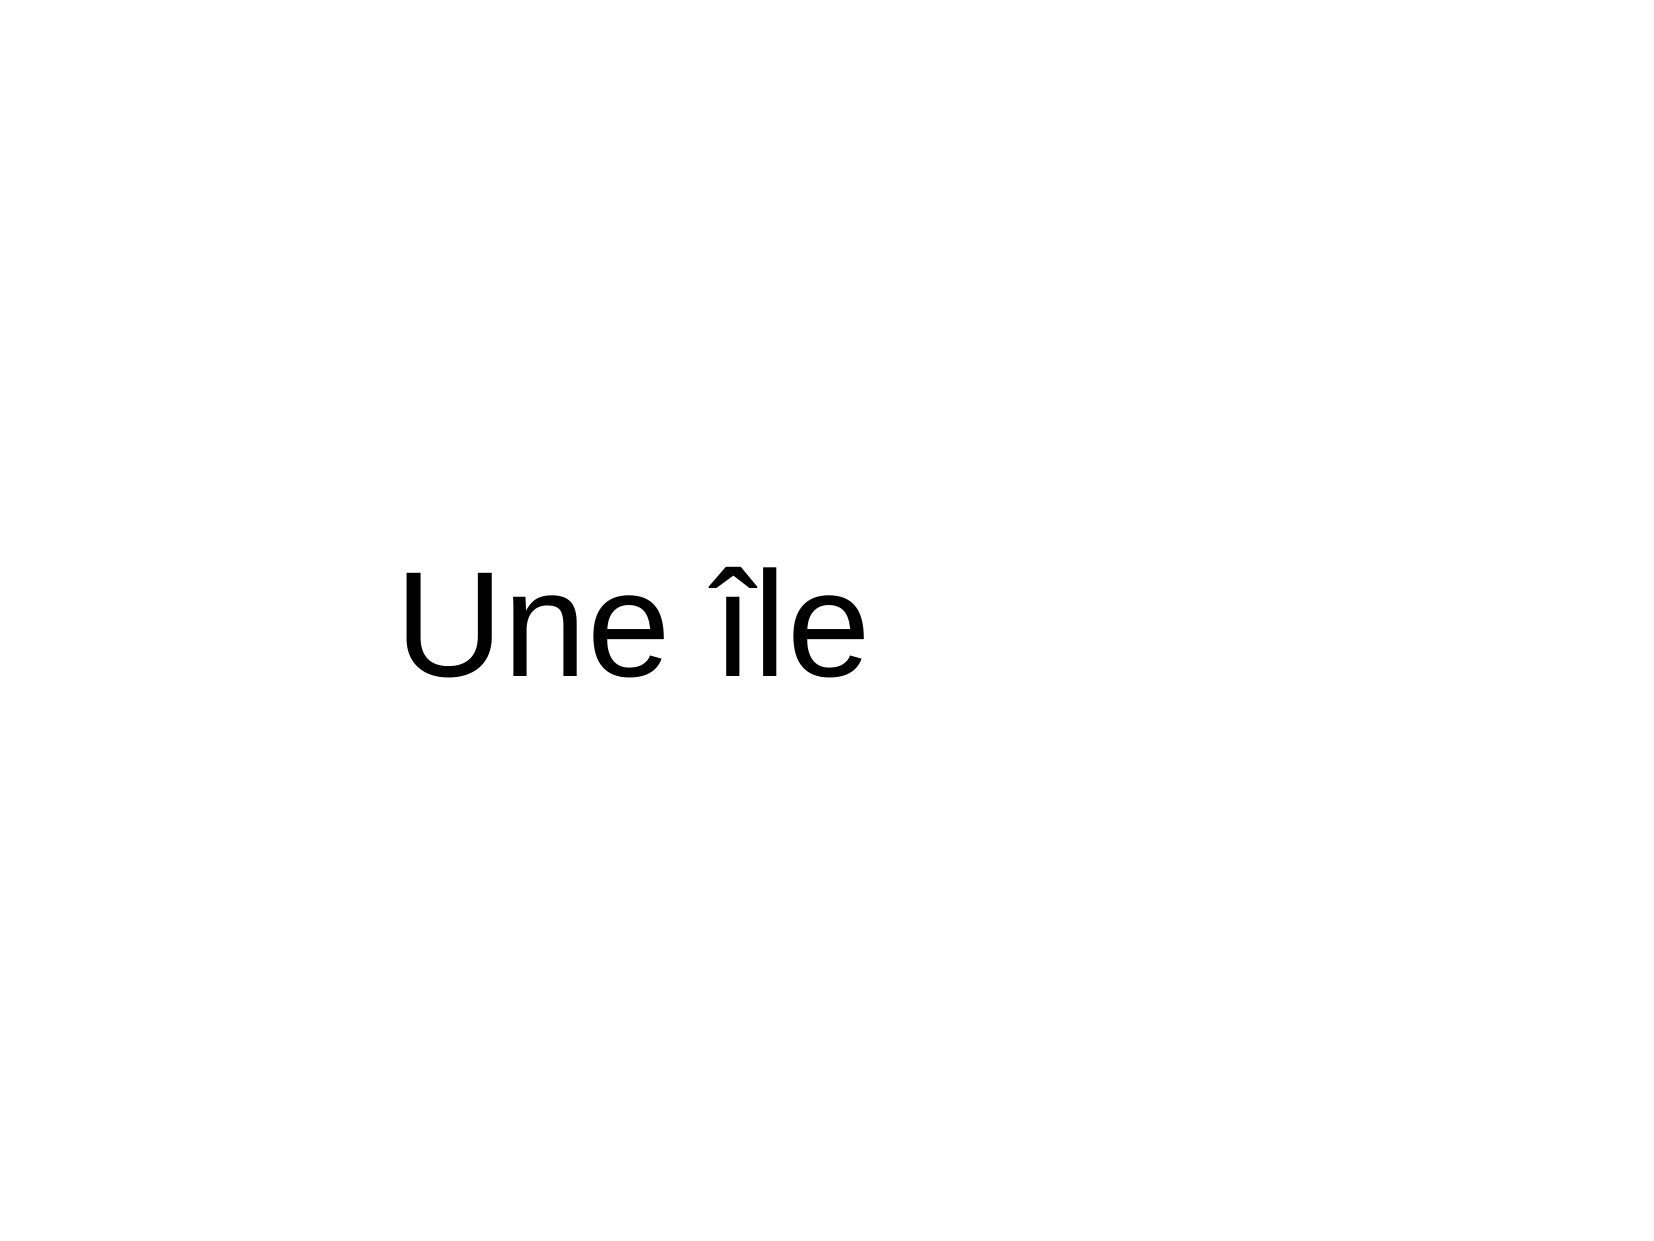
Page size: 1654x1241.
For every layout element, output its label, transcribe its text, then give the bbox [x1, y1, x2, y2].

text_box Une île [380, 533, 1279, 717]
